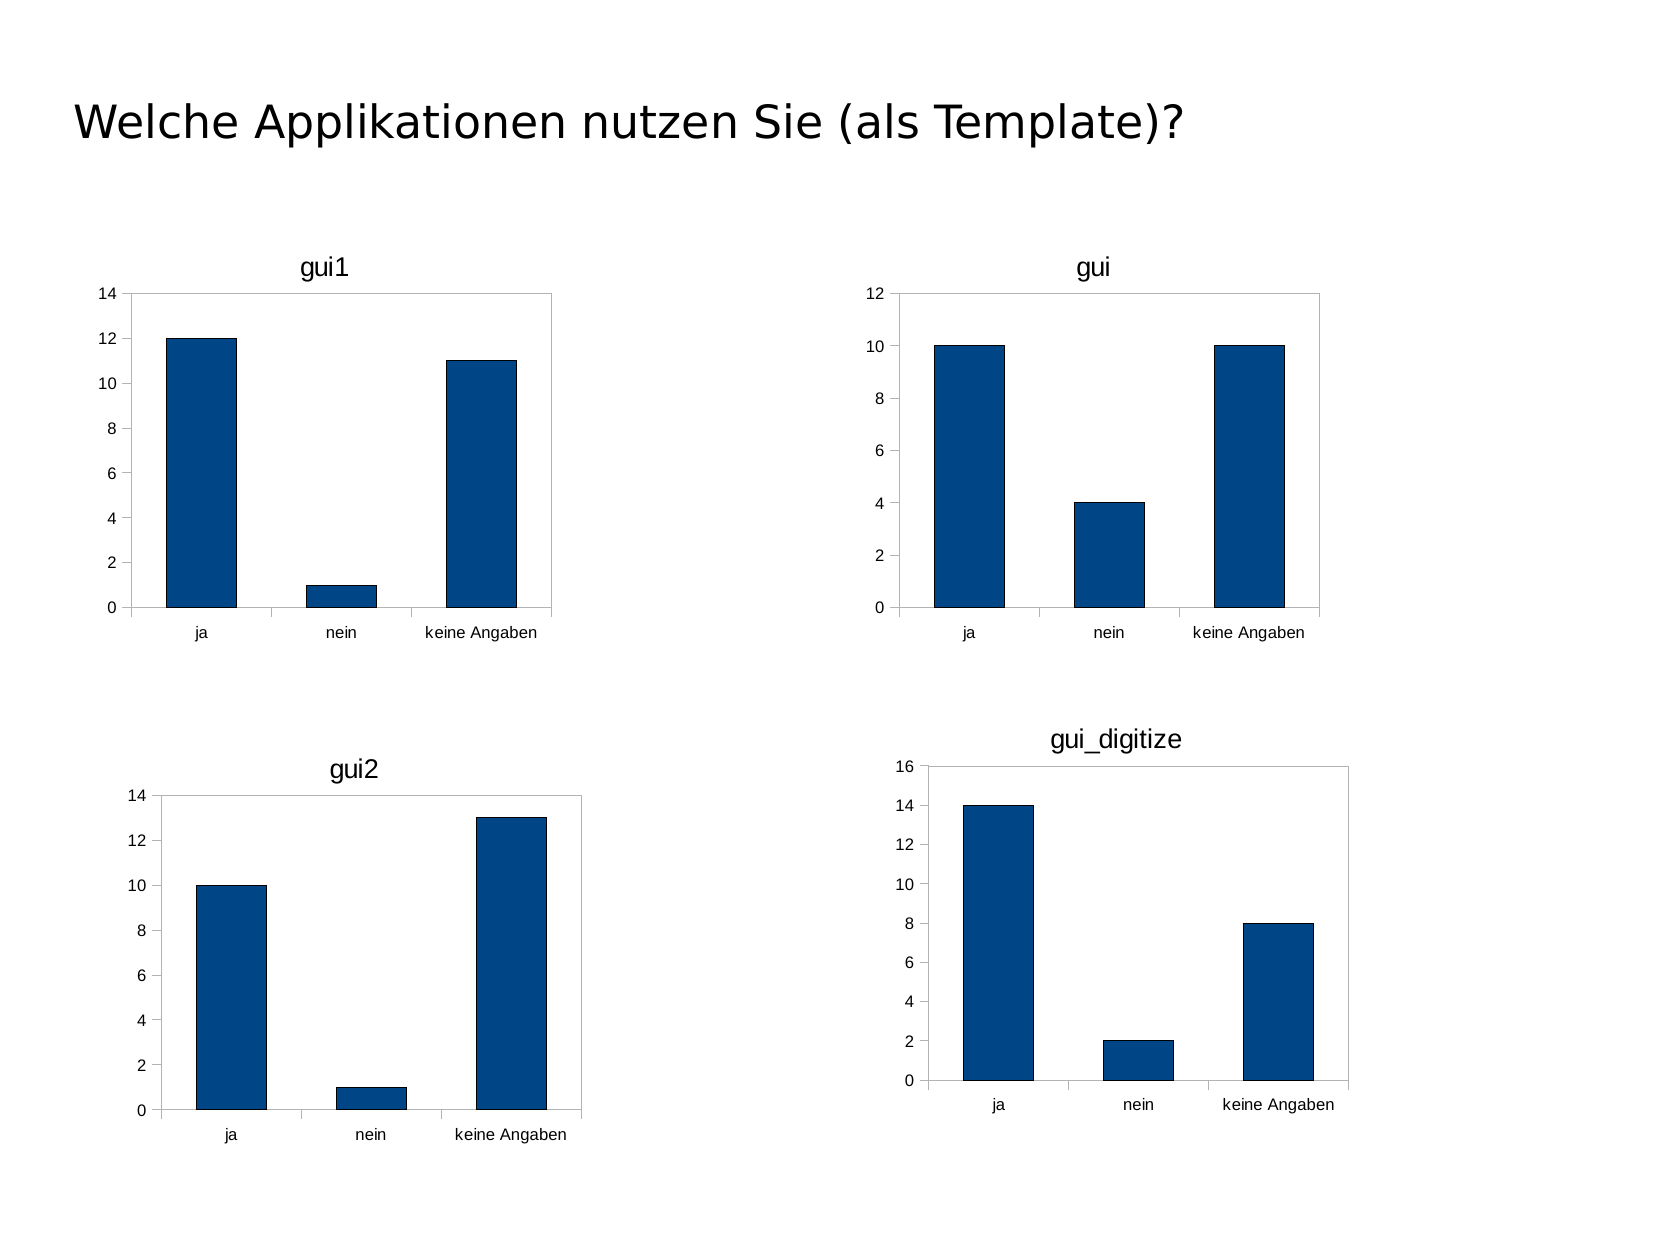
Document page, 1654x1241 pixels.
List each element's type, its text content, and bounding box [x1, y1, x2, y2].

chart [88, 236, 561, 650]
chart [885, 708, 1359, 1123]
chart [856, 236, 1329, 650]
text_box Welche Applikationen nutzen Sie (als Template)? [59, 88, 1477, 157]
chart [118, 738, 591, 1152]
